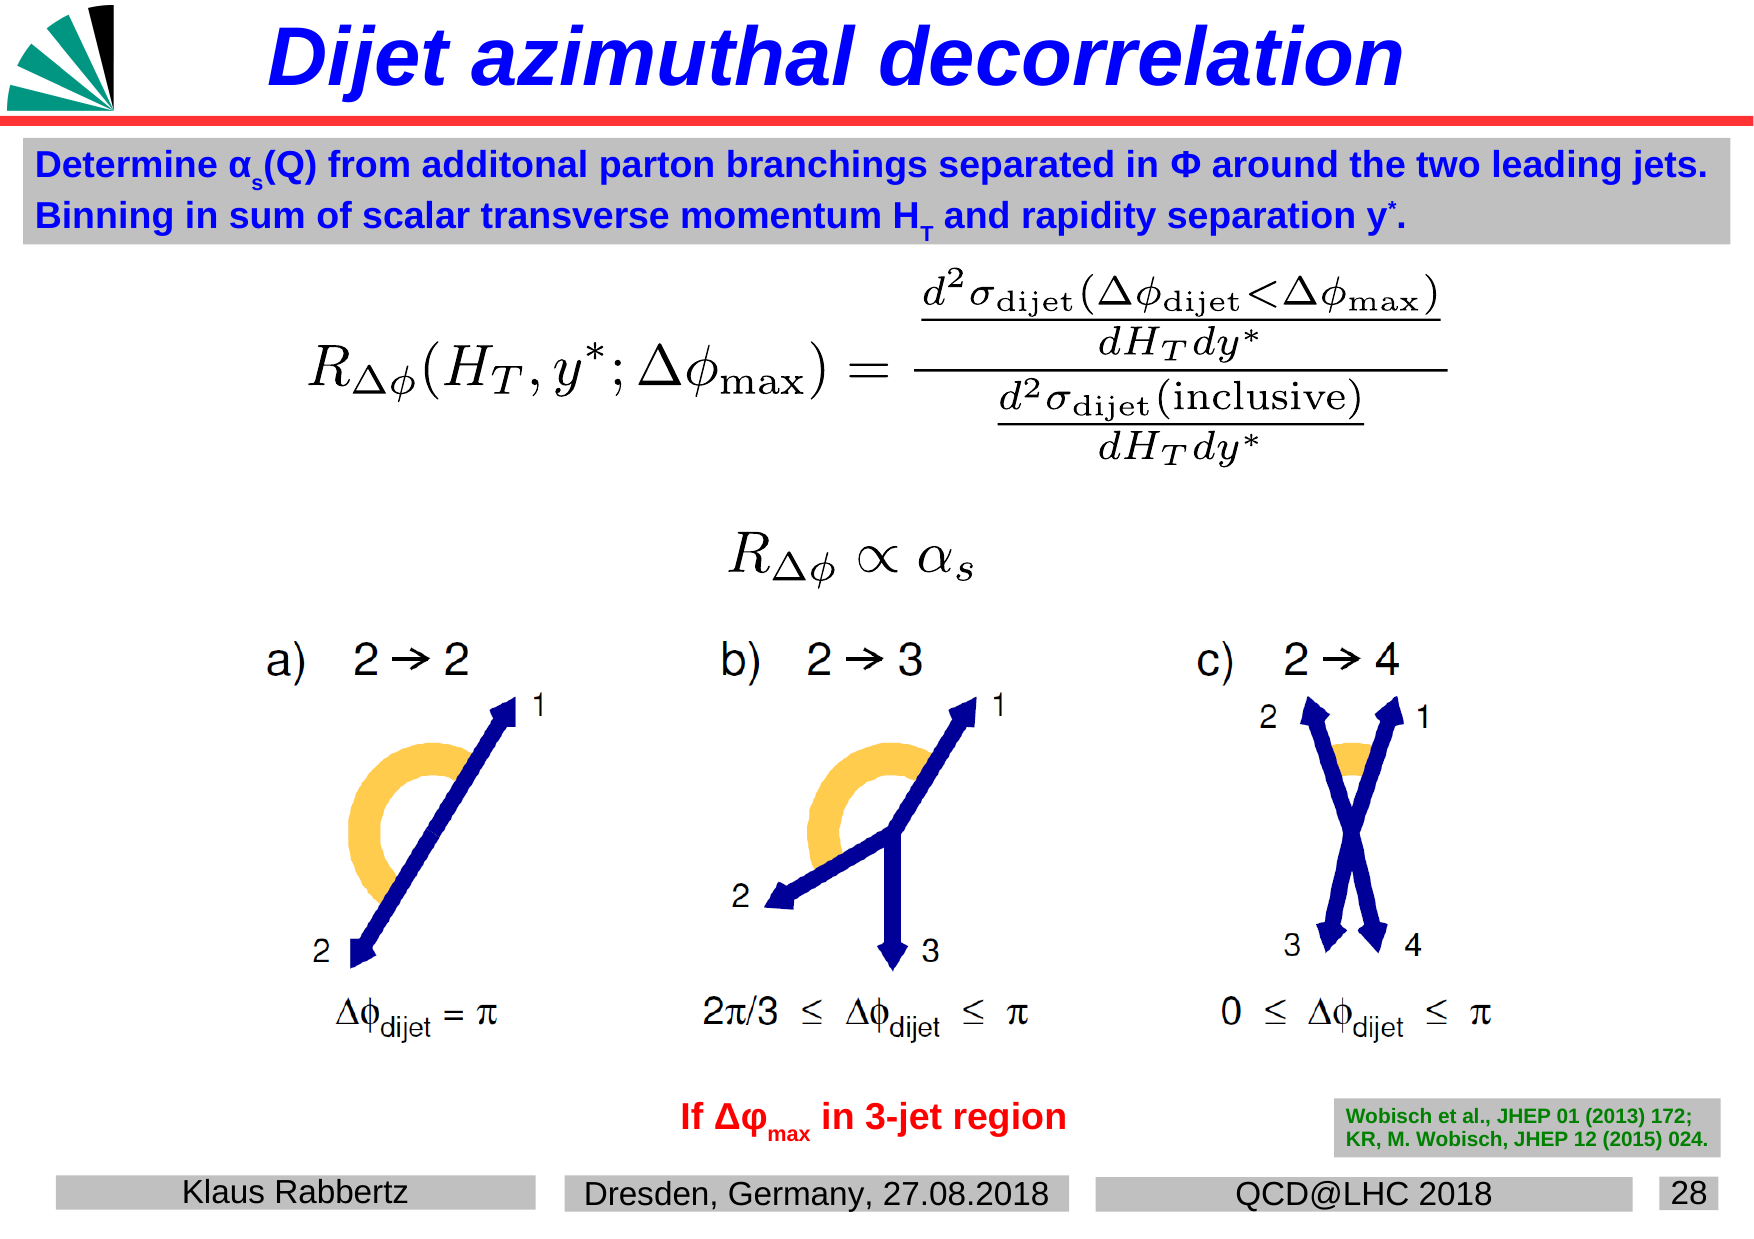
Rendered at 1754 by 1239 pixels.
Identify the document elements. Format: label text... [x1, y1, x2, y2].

text_box Wobisch et al., JHEP 01 (2013) 172; KR, M. Wobisch, JHEP 12 (2015) 024. [1334, 1098, 1721, 1158]
picture [7, 5, 114, 112]
text_box [725, 531, 976, 589]
text_box Determine αs(Q) from additonal parton branchings separated in Φ around the two leading jets. Binning in sum of scalar transverse momentum HT and rapidity separation y*. [23, 137, 1731, 245]
title Dijet azimuthal decorrelation [129, 0, 1545, 114]
text_box If Δφmax in 3-jet region [668, 1089, 1090, 1153]
picture [255, 629, 1499, 1046]
text_box [305, 267, 1448, 468]
